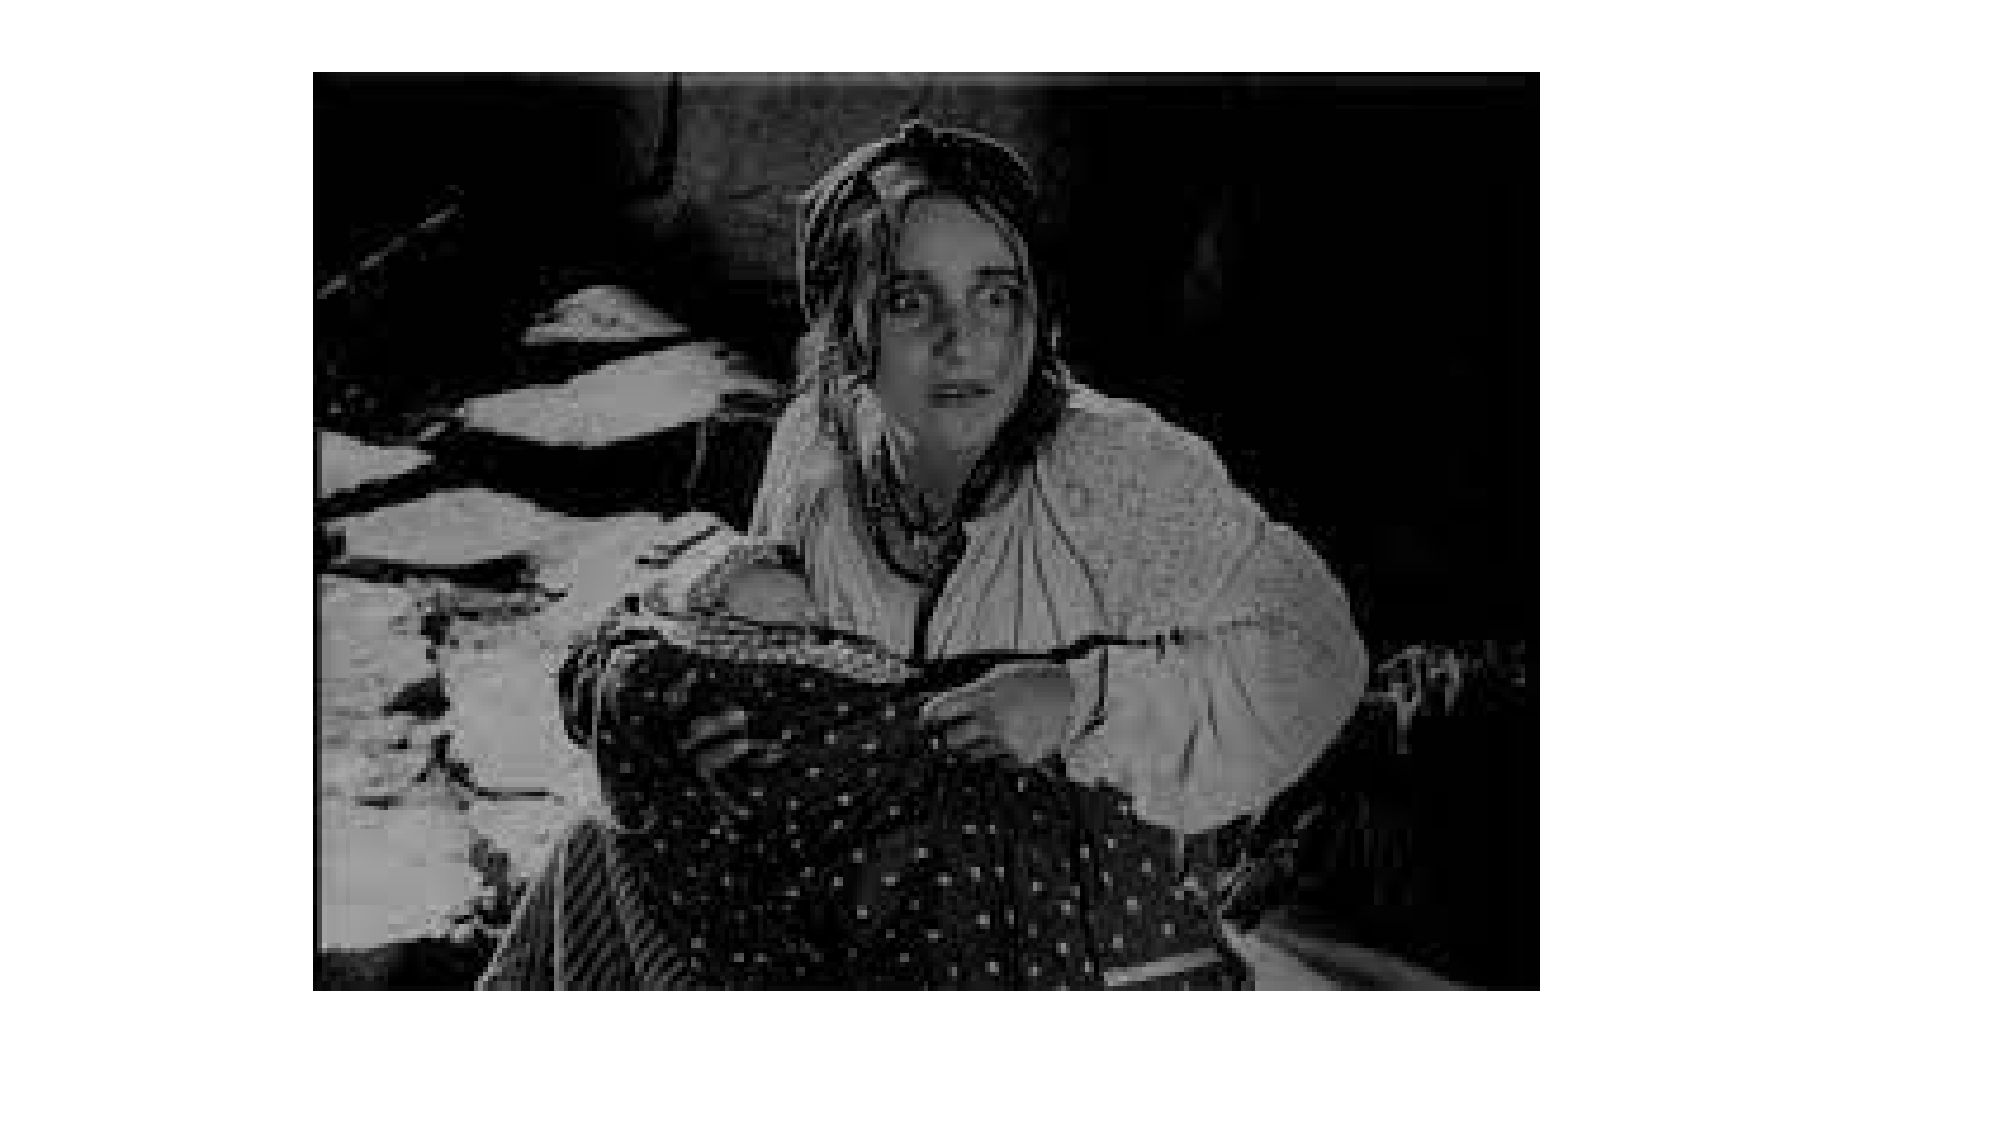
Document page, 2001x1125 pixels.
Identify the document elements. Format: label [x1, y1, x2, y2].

picture [313, 72, 1540, 991]
